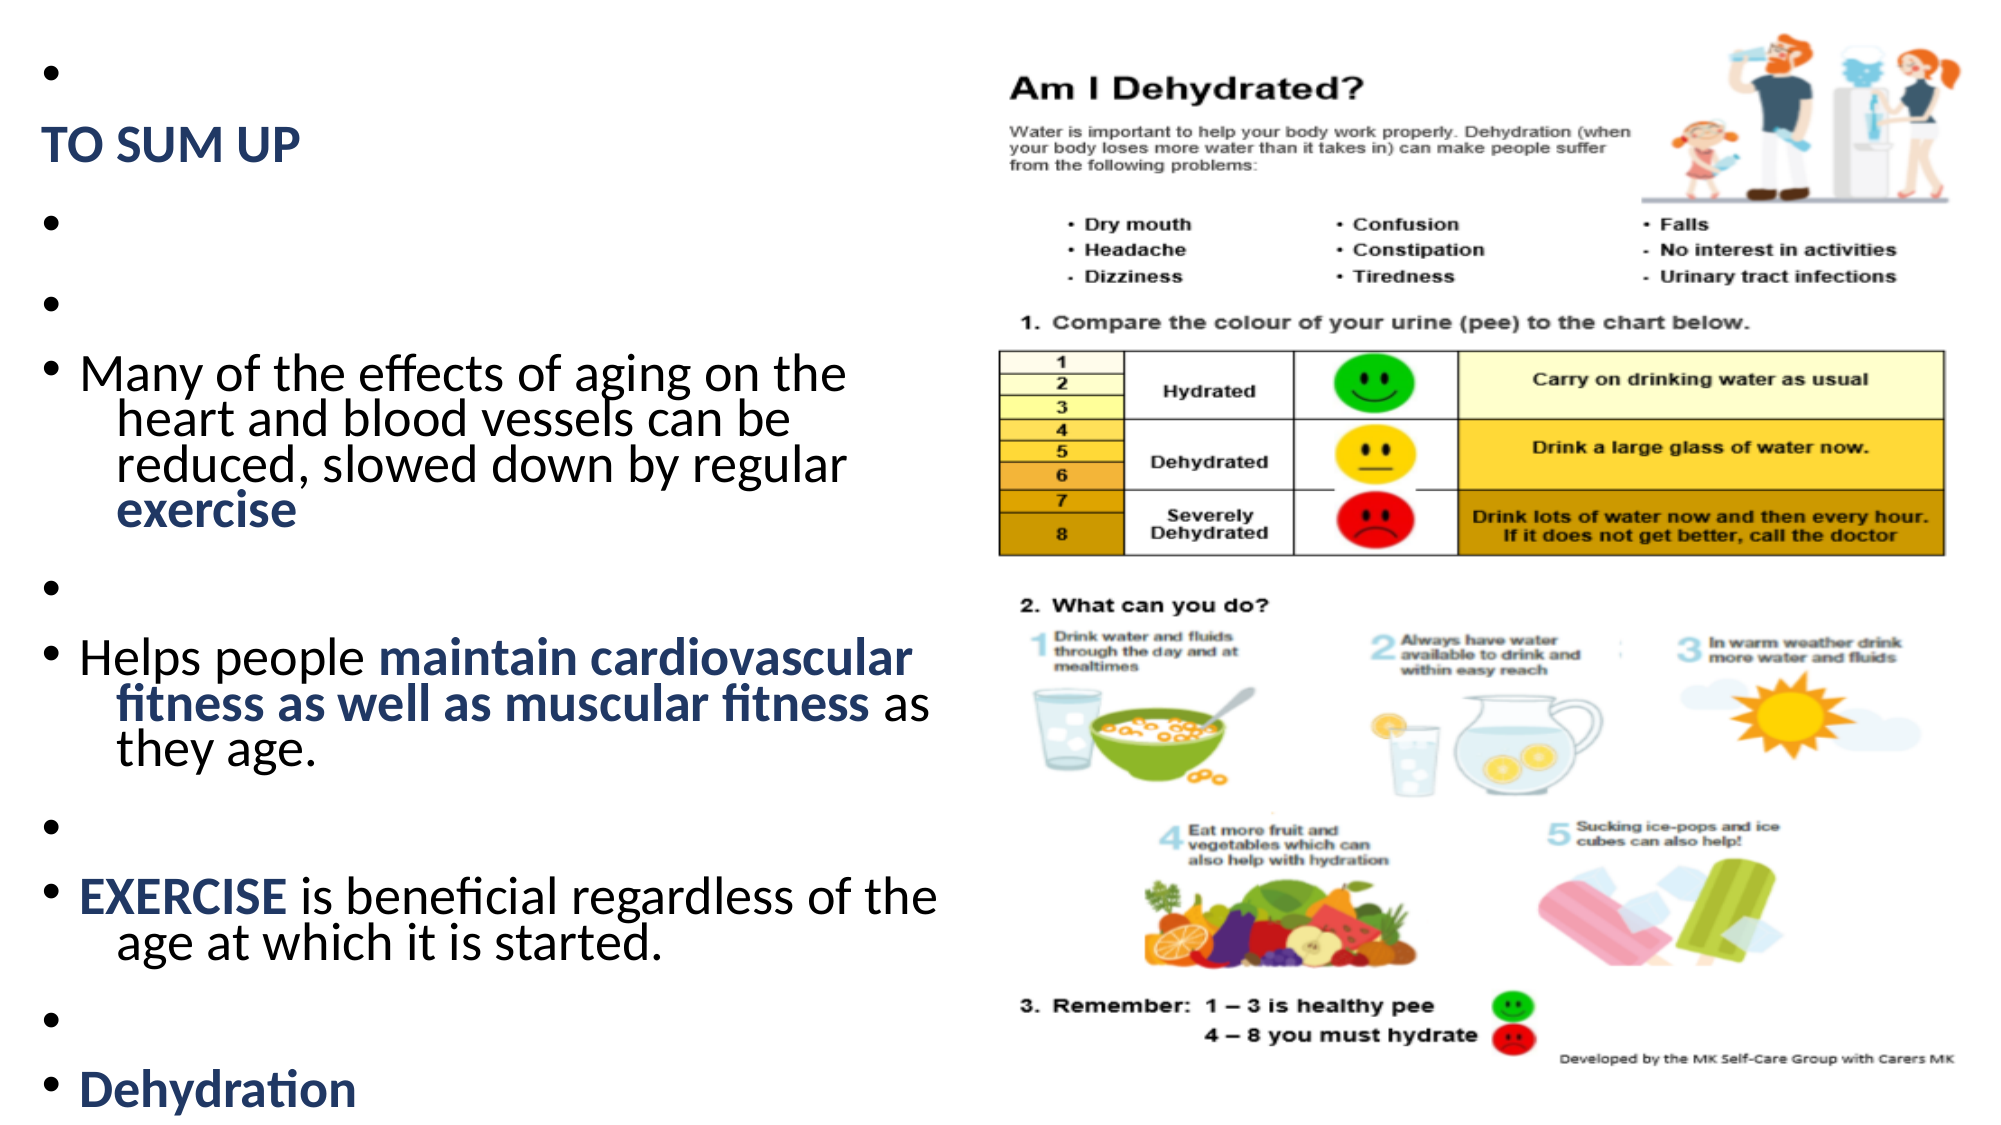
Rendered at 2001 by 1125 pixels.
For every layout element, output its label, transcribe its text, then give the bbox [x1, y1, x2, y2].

list TO SUM UP Many of the effects of aging on the heart and blood vessels can be reduced, slowed down by regular exercise Helps people maintain cardiovascular fitness as well as muscular fitness as they age. EXERCISE is beneficial regardless of the age at which it is started. Dehydration [26, 32, 973, 1125]
picture [972, 32, 2000, 1093]
